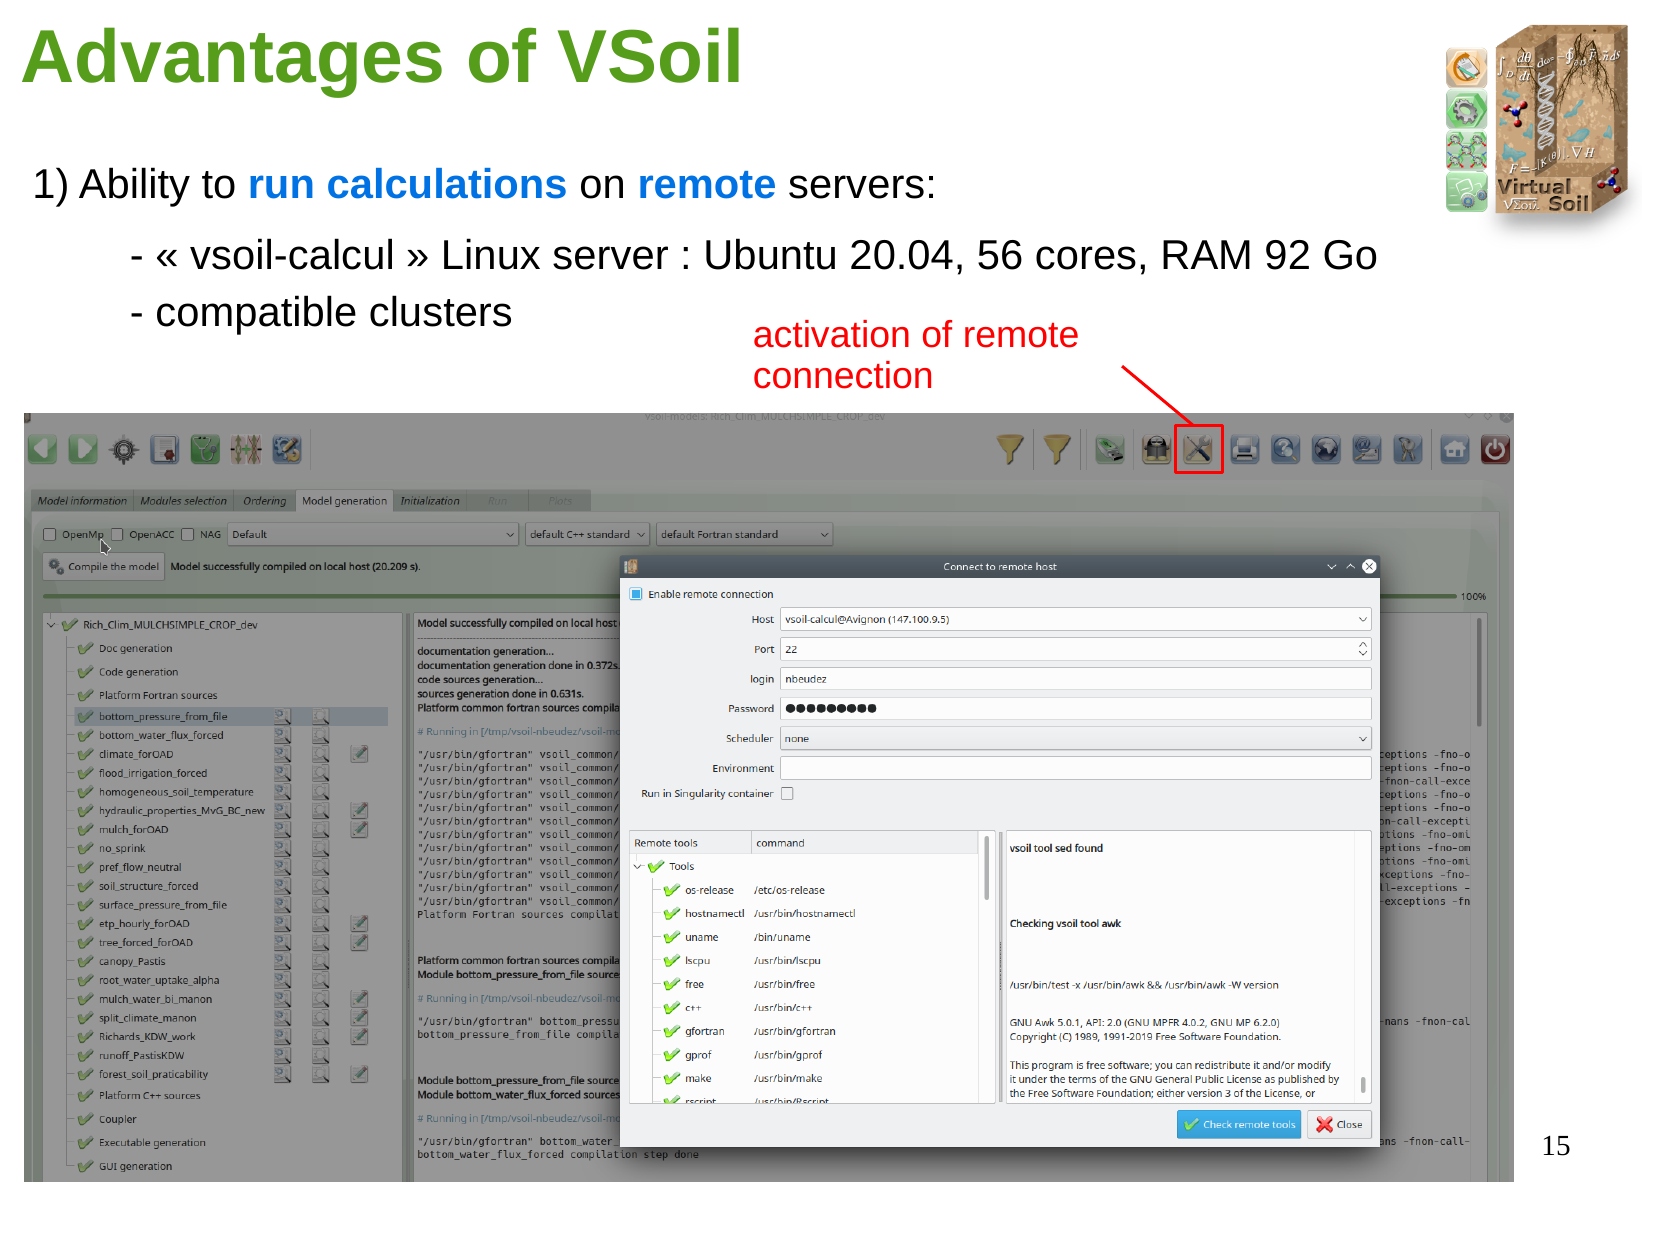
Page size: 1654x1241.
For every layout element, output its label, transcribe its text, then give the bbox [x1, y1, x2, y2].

text_box Advantages of VSoil [5, 7, 1063, 107]
text_box - « vsoil-calcul » Linux server : Ubuntu 20.04, 56 cores, RAM 92 Go [41, 224, 1630, 333]
text_box activation of remote connection [738, 333, 1205, 413]
text_box 1) Ability to run calculations on remote servers: [17, 153, 1276, 215]
picture [1409, 0, 1642, 260]
picture [1177, 427, 1221, 471]
picture [24, 413, 1514, 1182]
text_box - compatible clusters [115, 281, 550, 343]
